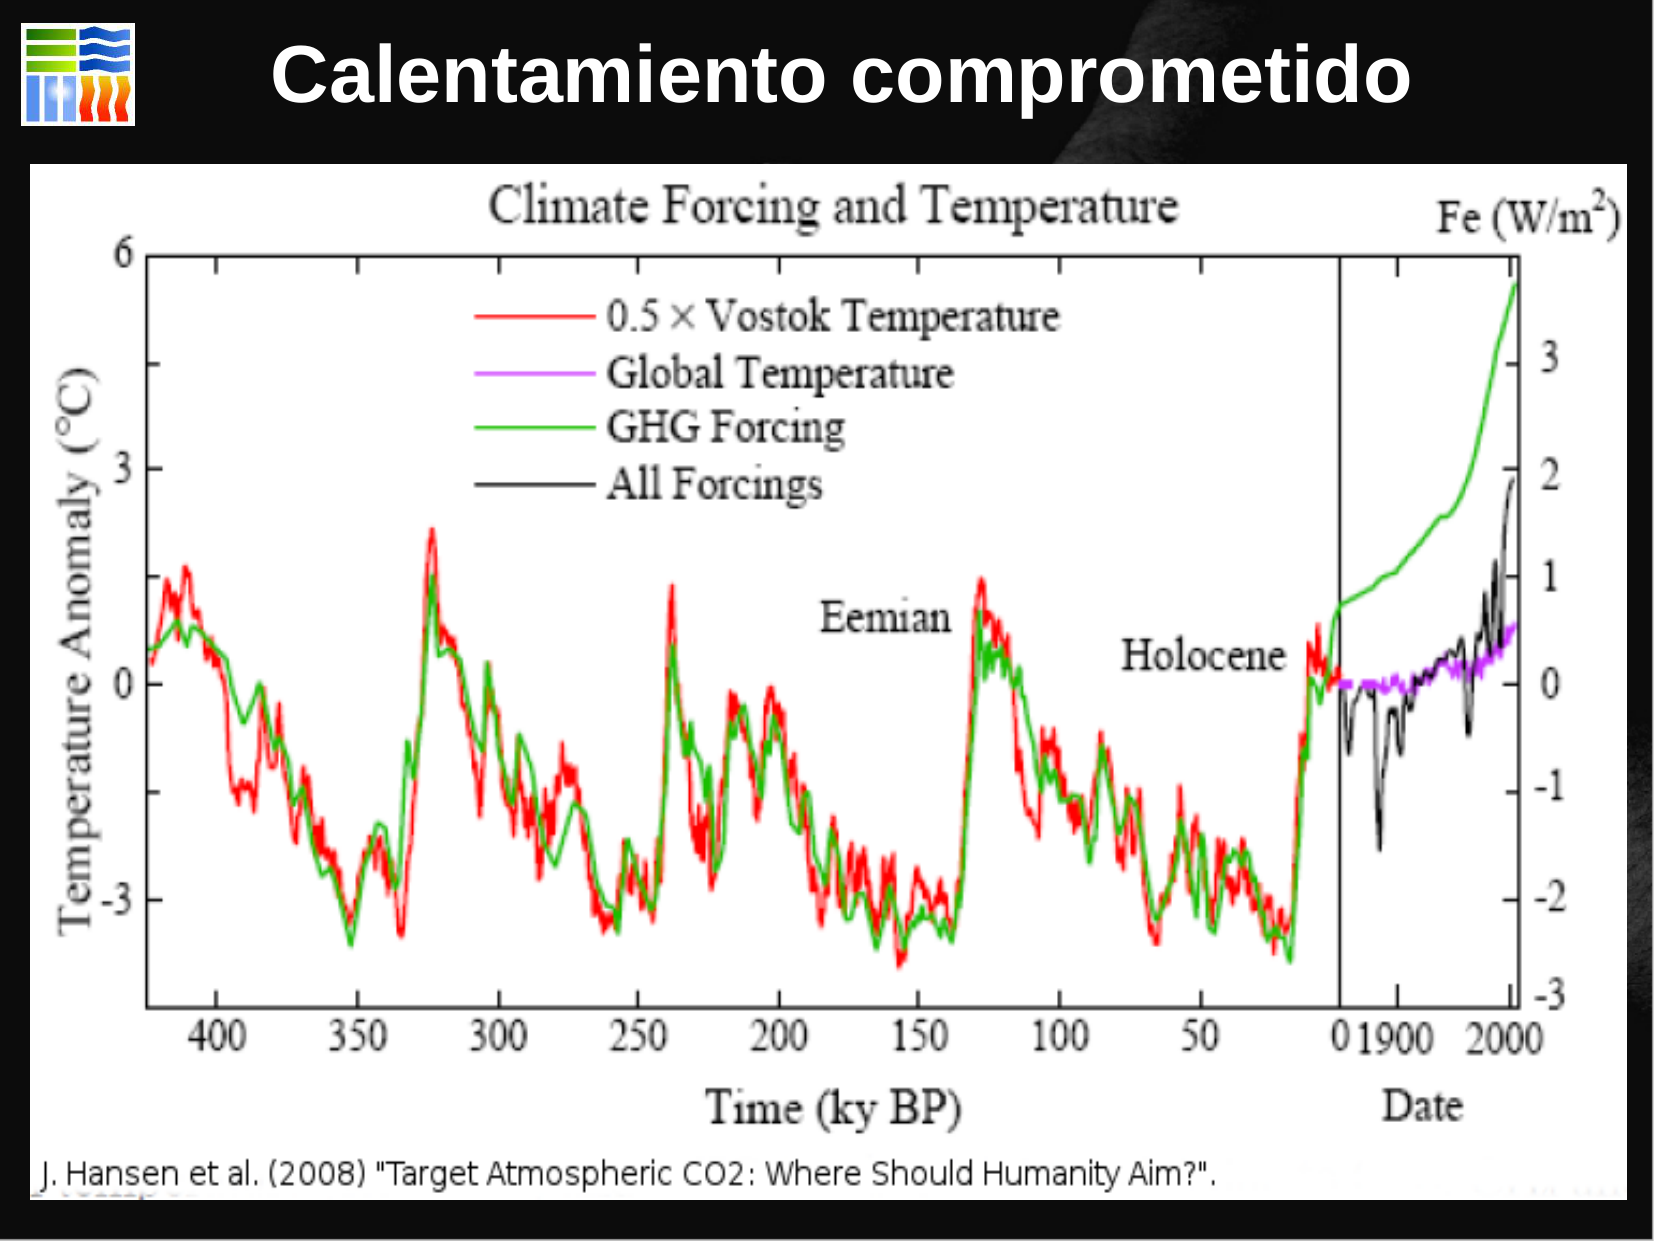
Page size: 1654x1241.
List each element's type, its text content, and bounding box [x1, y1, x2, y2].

text_box Según M. Bush et al. (2010), el nivel del lago Titicaca bajó hasta 85 m (comparado a 282 m hoy) dos veces durante épocas interglaciares cuando la temperatura subió 1 - 2ºC en comparación a temperaturas actuales. [17, 227, 1608, 1241]
picture [0, 0, 1654, 1241]
title Calentamiento comprometido [109, 0, 1576, 151]
